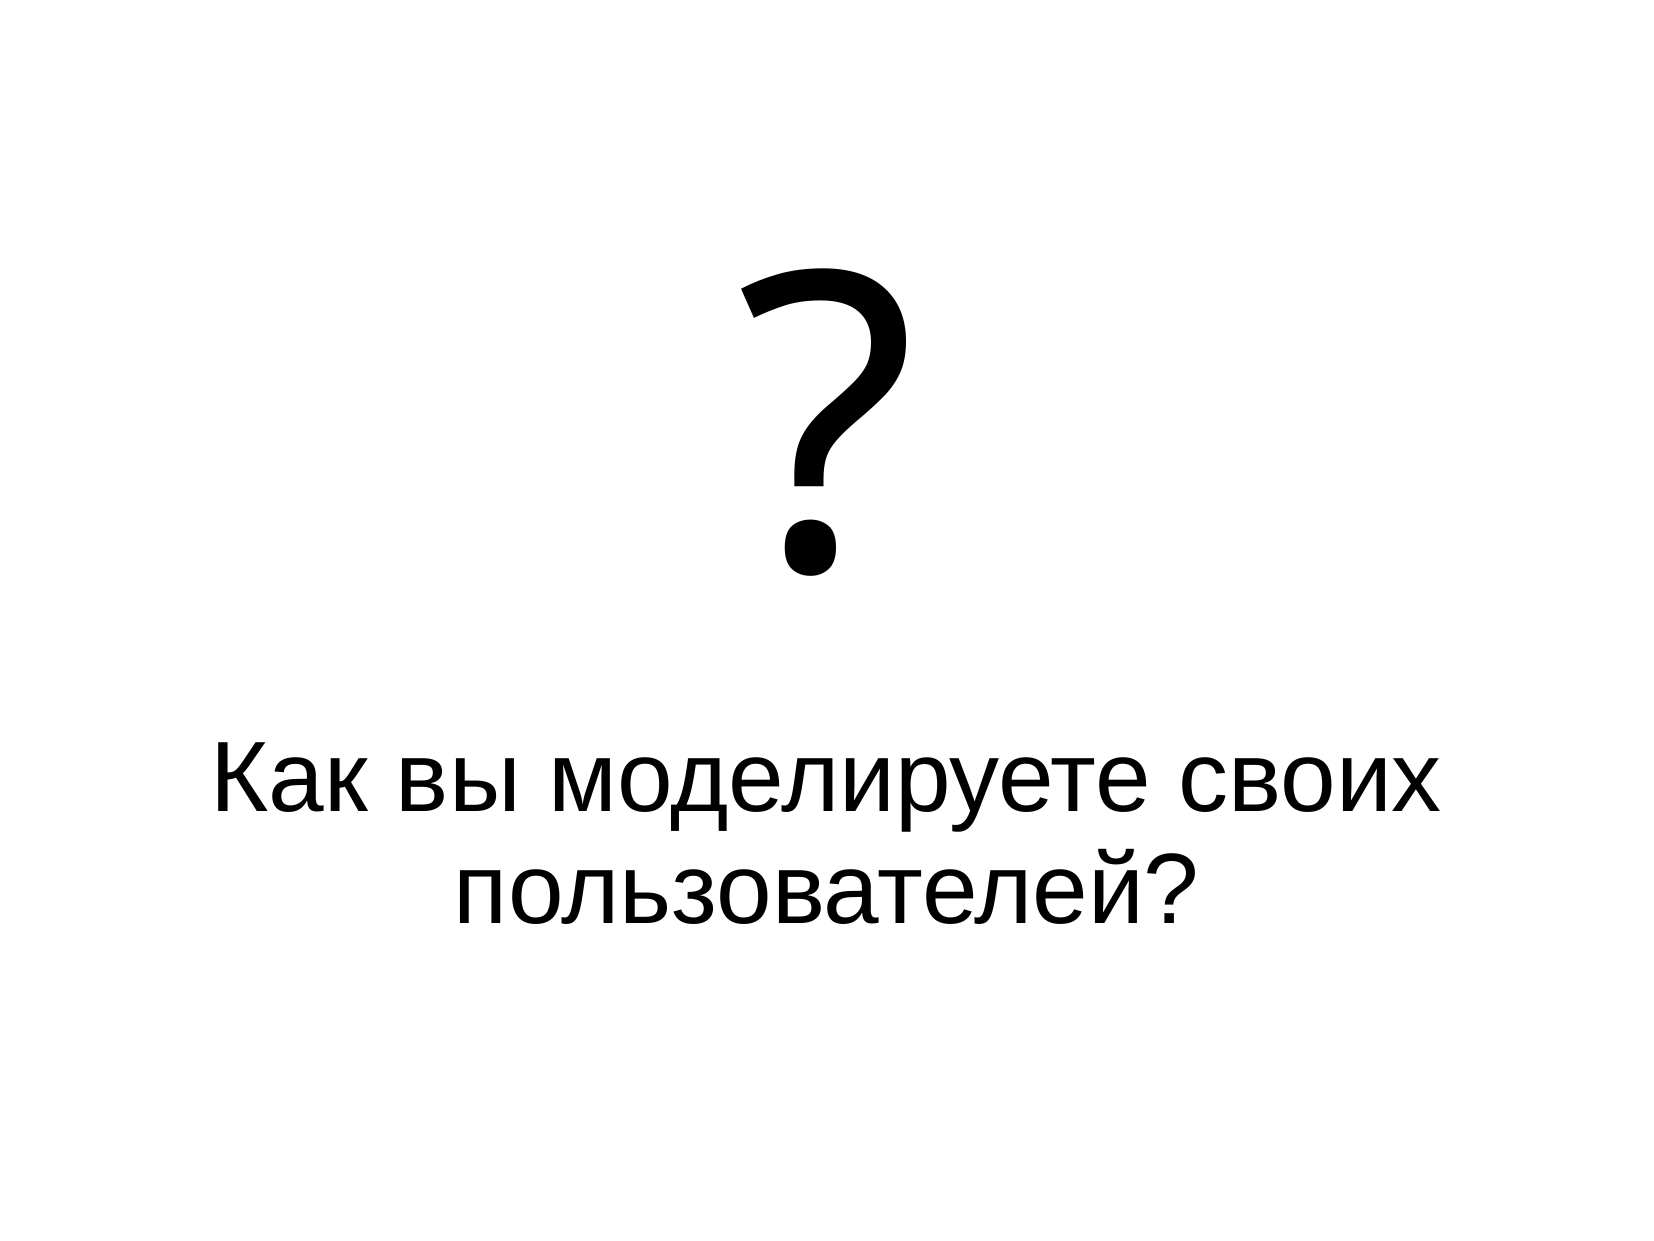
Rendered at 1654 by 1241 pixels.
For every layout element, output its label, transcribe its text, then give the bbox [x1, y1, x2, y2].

list ? Как вы моделируете своих пользователей? [82, 124, 1571, 1010]
